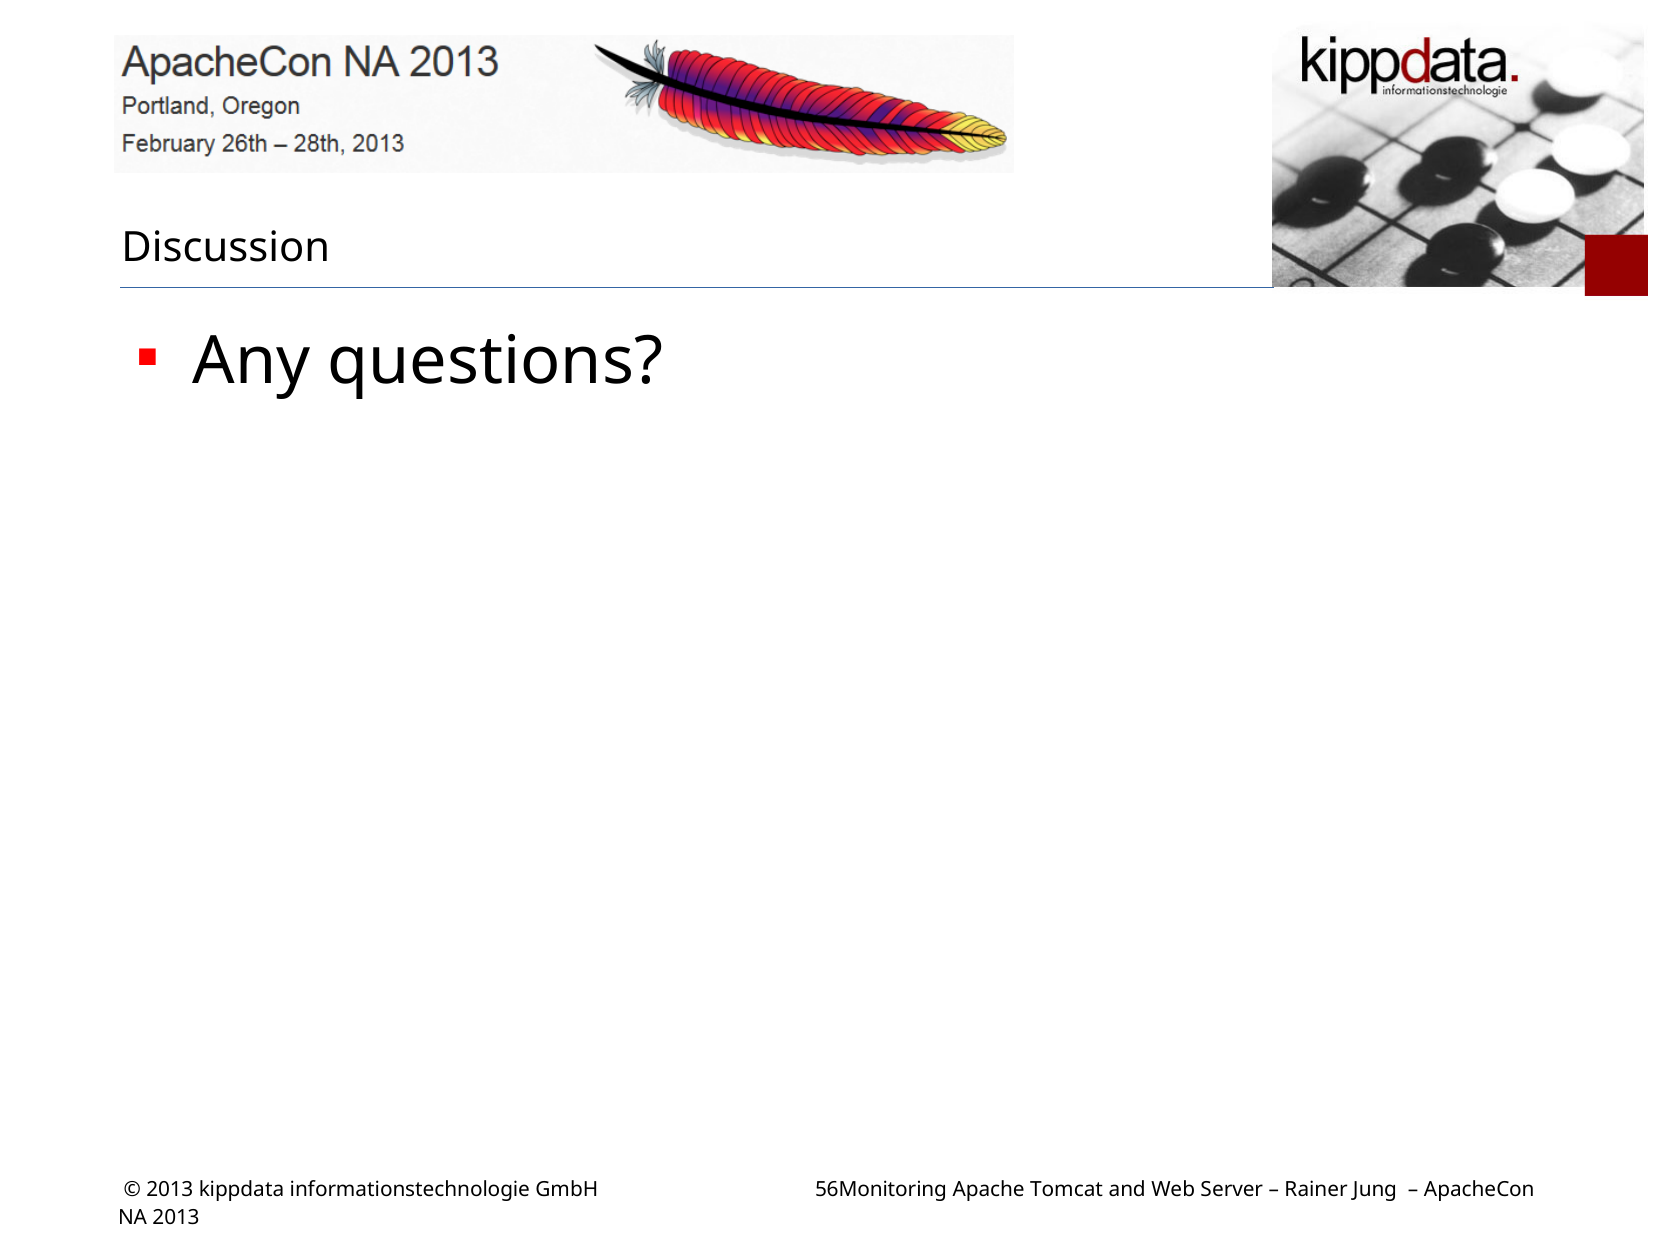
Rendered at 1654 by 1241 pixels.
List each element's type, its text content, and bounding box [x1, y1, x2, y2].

list Any questions? [121, 312, 1534, 1150]
picture [114, 35, 1014, 173]
title Discussion [121, 204, 1242, 286]
picture [1272, 5, 1648, 302]
